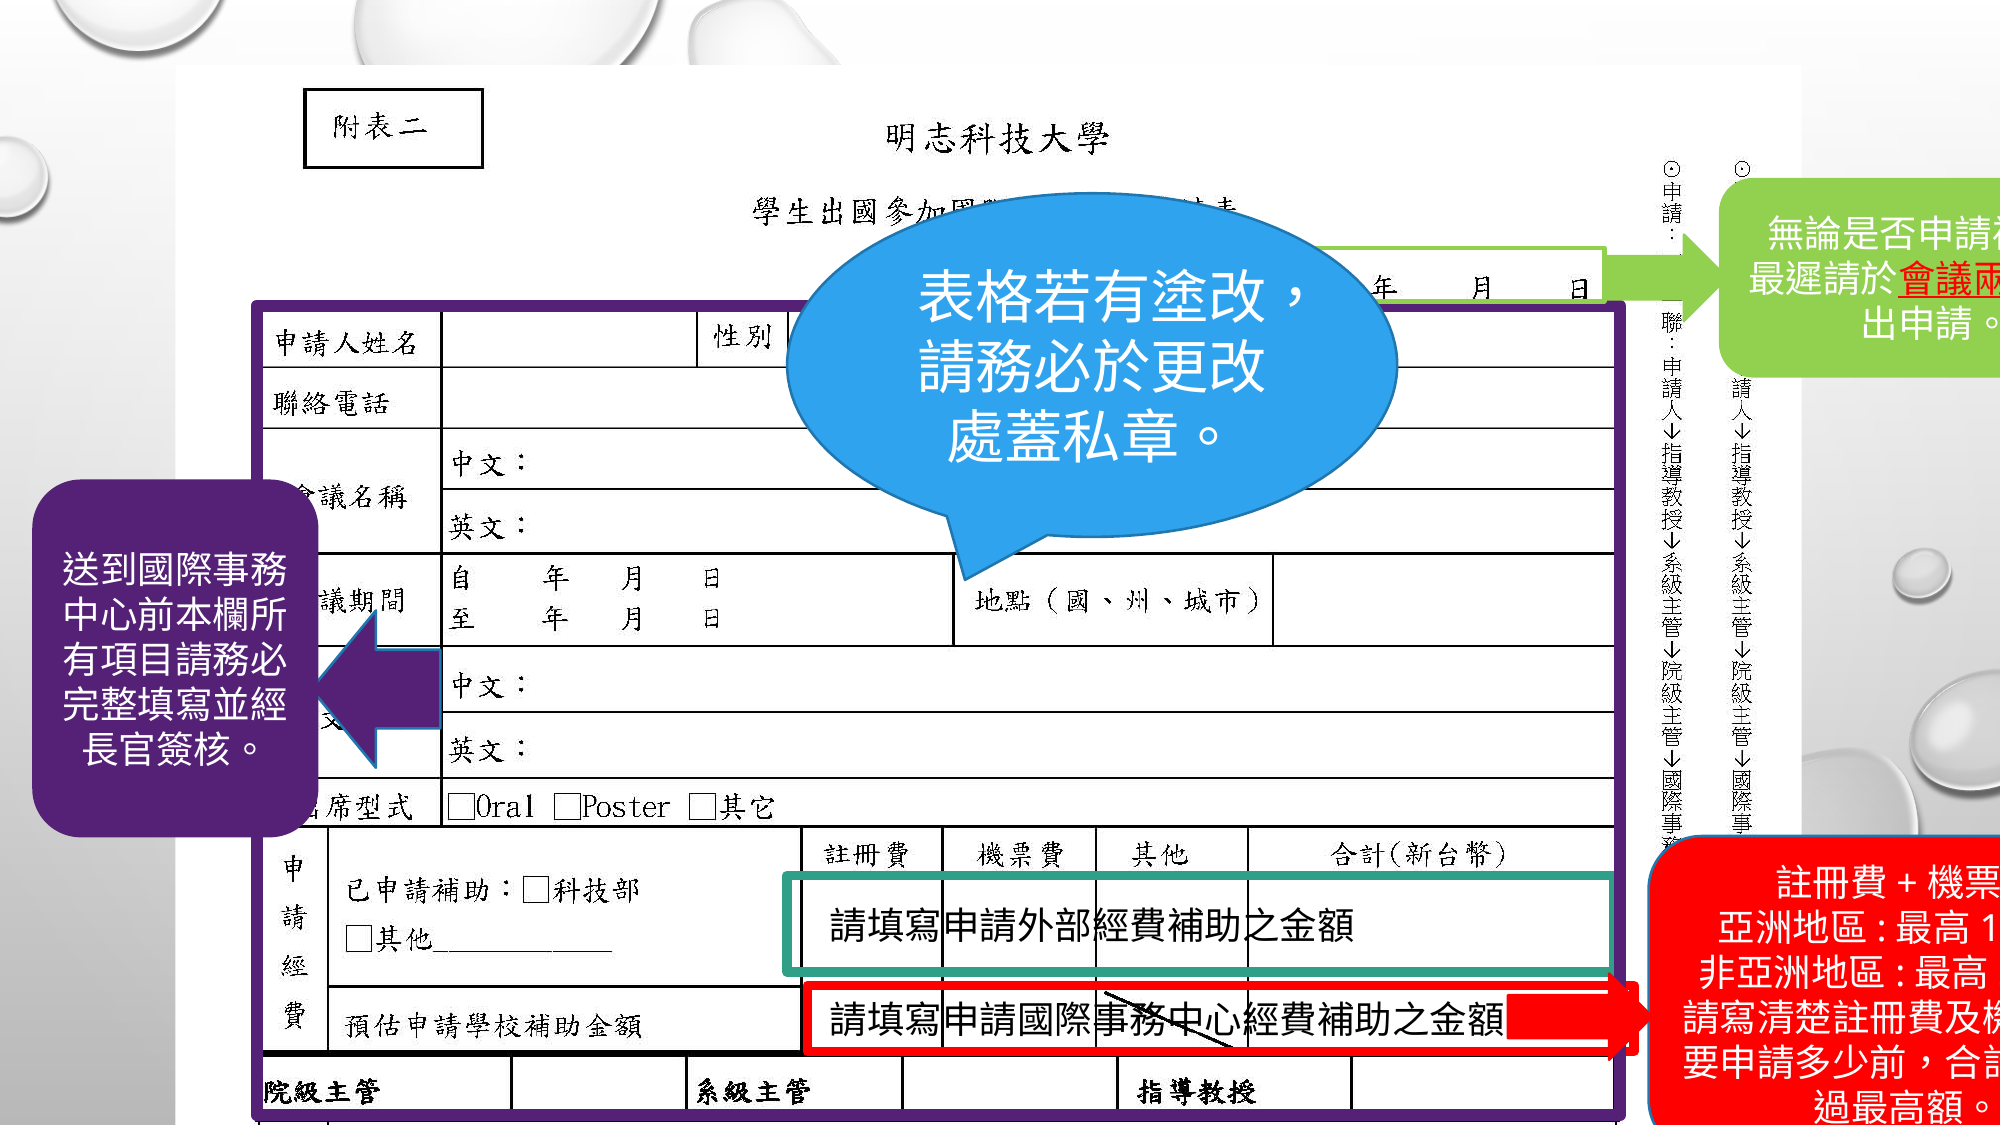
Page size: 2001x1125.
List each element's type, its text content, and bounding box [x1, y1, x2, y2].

text_box [318, 610, 441, 768]
picture [263, 312, 1614, 1109]
picture [1624, 286, 1802, 1011]
picture [175, 836, 1654, 1125]
picture [175, 65, 1802, 480]
text_box 請填寫申請國際事務中心經費補助之金額 [814, 988, 1535, 1049]
picture [1535, 990, 1609, 995]
picture [792, 880, 1609, 967]
text_box 送到國際事務中心前本欄所有項目請務必完整填寫並經長官簽核。 [33, 480, 318, 837]
text_box 註冊費+機票費 亞洲地區:最高10,000 非亞洲地區:最高30,000 請寫清楚註冊費及機票費各要申請多少前，合計不可超過最高額。 [1648, 836, 2000, 1125]
text_box [1507, 973, 1653, 1060]
text_box 表格若有塗改，請務必於更改處蓋私章。 [787, 193, 1398, 580]
text_box 請填寫申請外部經費補助之金額 [814, 894, 1405, 956]
text_box 無論是否申請補助， 最遲請於會議兩週前送出申請。 [1720, 179, 2000, 377]
text_box [1607, 234, 1720, 321]
picture [1321, 250, 1602, 299]
picture [1535, 1039, 1609, 1047]
